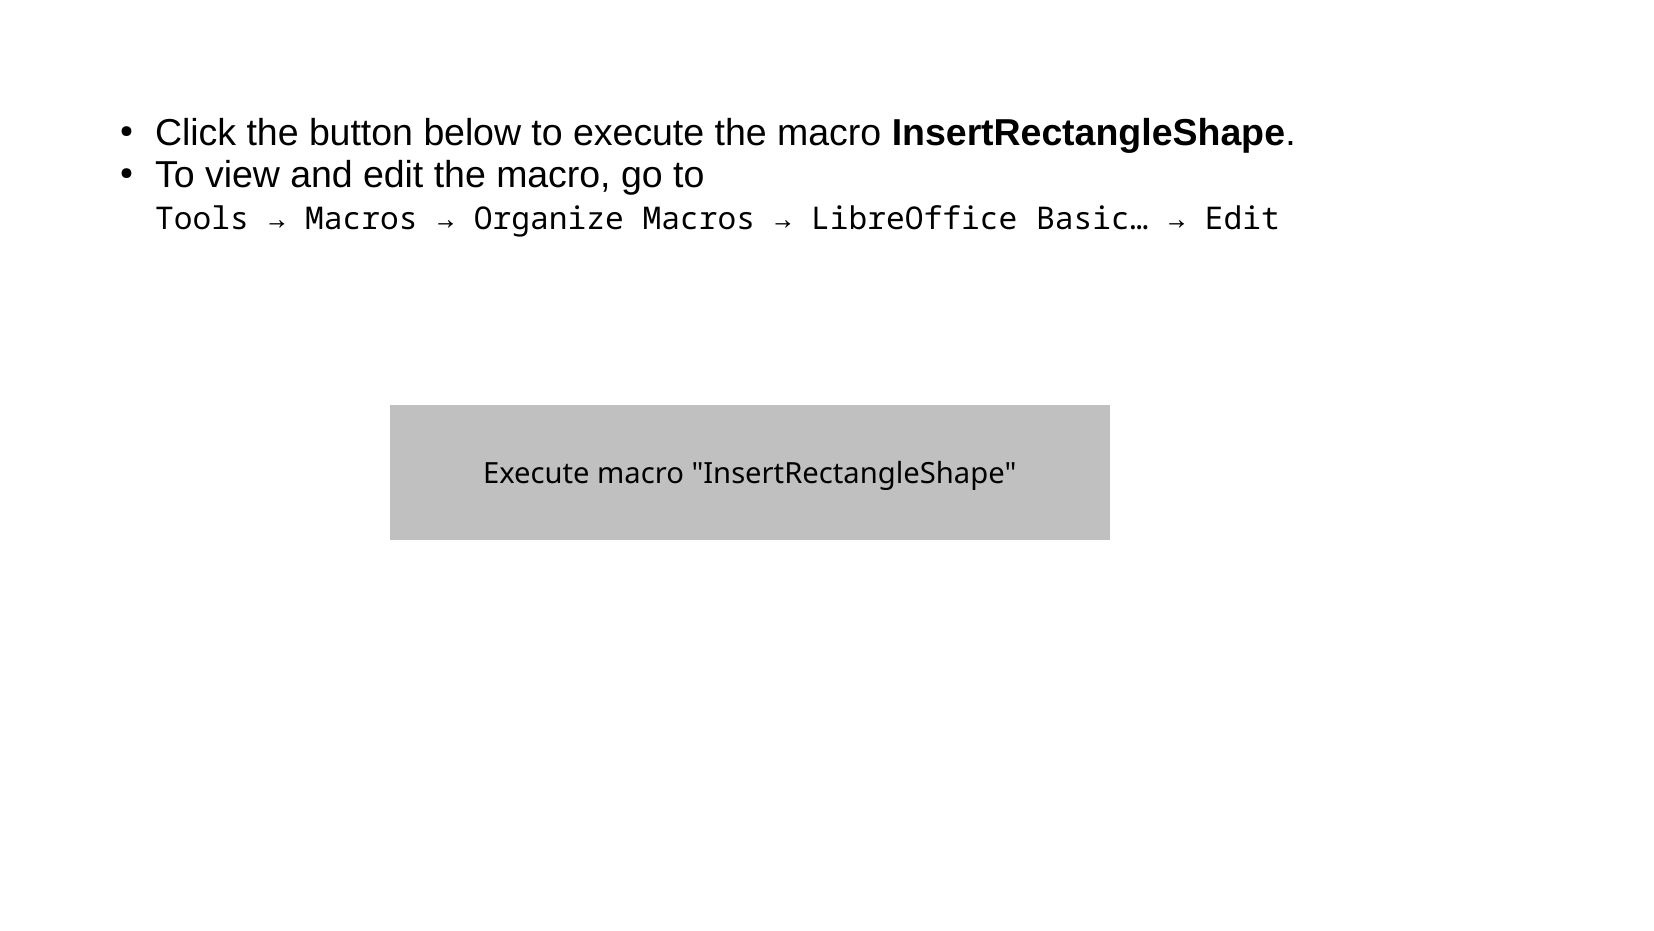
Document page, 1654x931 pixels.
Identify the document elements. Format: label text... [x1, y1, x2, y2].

text_box Click the button below to execute the macro InsertRectangleShape. To view and edit the macro, go to Tools → Macros → Organize Macros → LibreOffice Basic… → Edit [105, 104, 1546, 235]
